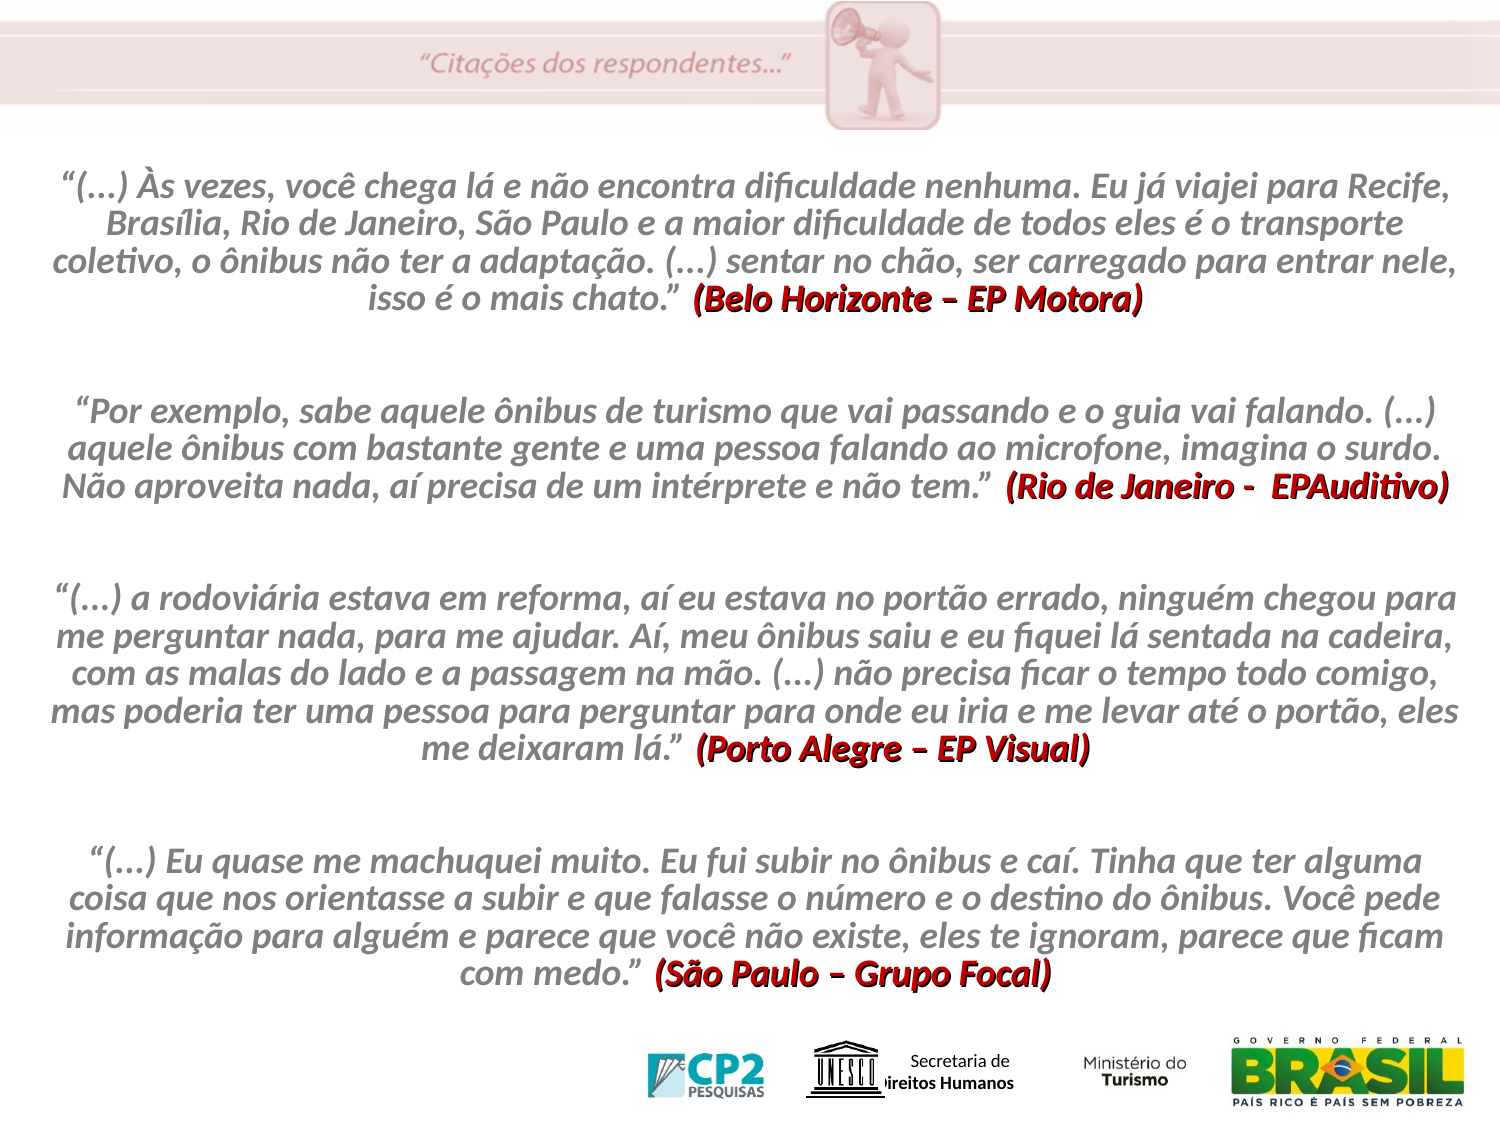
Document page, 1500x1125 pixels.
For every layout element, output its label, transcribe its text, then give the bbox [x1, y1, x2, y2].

picture [0, 1, 1500, 131]
text_box “(...) Às vezes, você chega lá e não encontra dificuldade nenhuma. Eu já viajei para Recife, Brasília, Rio de Janeiro, São Paulo e a maior dificuldade de todos eles é o transporte coletivo, o ônibus não ter a adaptação. (...) sentar no chão, ser carregado para entrar nele, isso é o mais chato.” (Belo Horizonte – EP Motora) “Por exemplo, sabe aquele ônibus de turismo que vai passando e o guia vai falando. (...) aquele ônibus com bastante gente e uma pessoa falando ao microfone, imagina o surdo. Não aproveita nada, aí precisa de um intérprete e não tem.” (Rio de Janeiro - EPAuditivo) “(...) a rodoviária estava em reforma, aí eu estava no portão errado, ninguém chegou para me perguntar nada, para me ajudar. Aí, meu ônibus saiu e eu fiquei lá sentada na cadeira, com as malas do lado e a passagem na mão. (...) não precisa ficar o tempo todo comigo, mas poderia ter uma pessoa para perguntar para onde eu iria e me levar até o portão, eles me deixaram lá.” (Porto Alegre – EP Visual) “(...) Eu quase me machuquei muito. Eu fui subir no ônibus e caí. Tinha que ter alguma coisa que nos orientasse a subir e que falasse o número e o destino do ônibus. Você pede informação para alguém e parece que você não existe, eles te ignoram, parece que ficam com medo.” (São Paulo – Grupo Focal) [29, 161, 1482, 1001]
